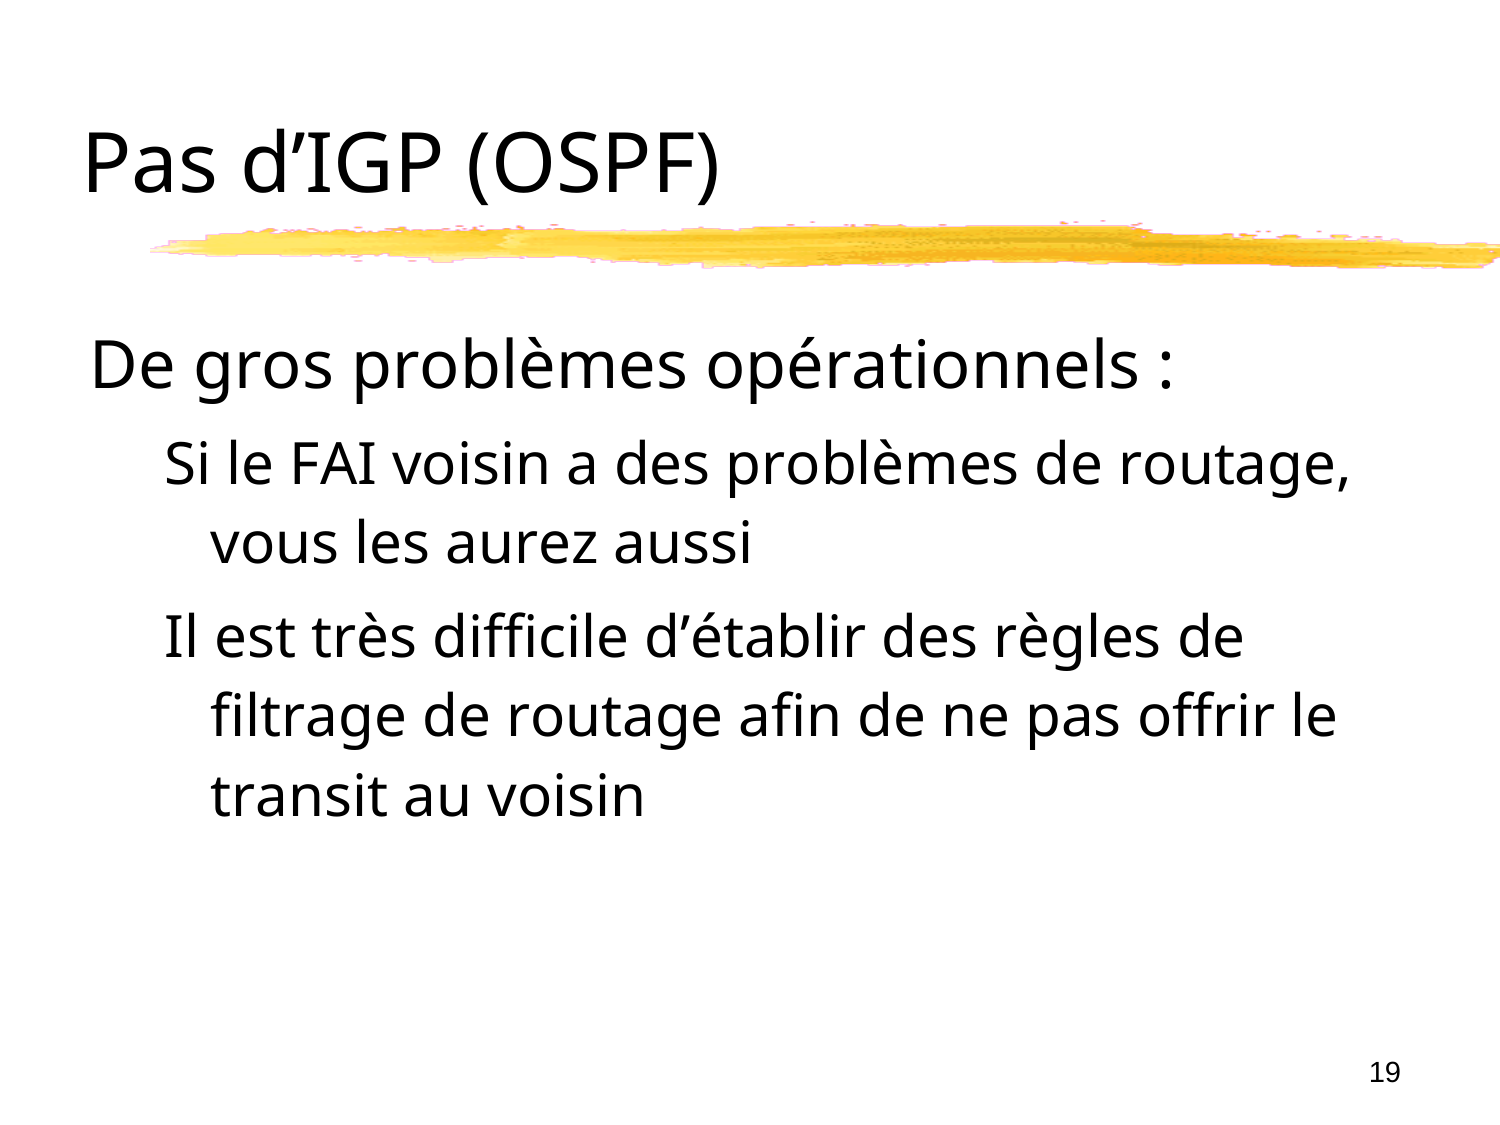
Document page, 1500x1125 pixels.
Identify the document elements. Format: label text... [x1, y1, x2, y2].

list De gros problèmes opérationnels : Si le FAI voisin a des problèmes de routage, vous les aurez aussi Il est très difficile d’établir des règles de filtrage de routage afin de ne pas offrir le transit au voisin [74, 309, 1417, 995]
picture [150, 215, 1500, 279]
text_box <number> [1104, 1021, 1416, 1097]
title Pas d’IGP (OSPF)‏ [66, 37, 1342, 225]
